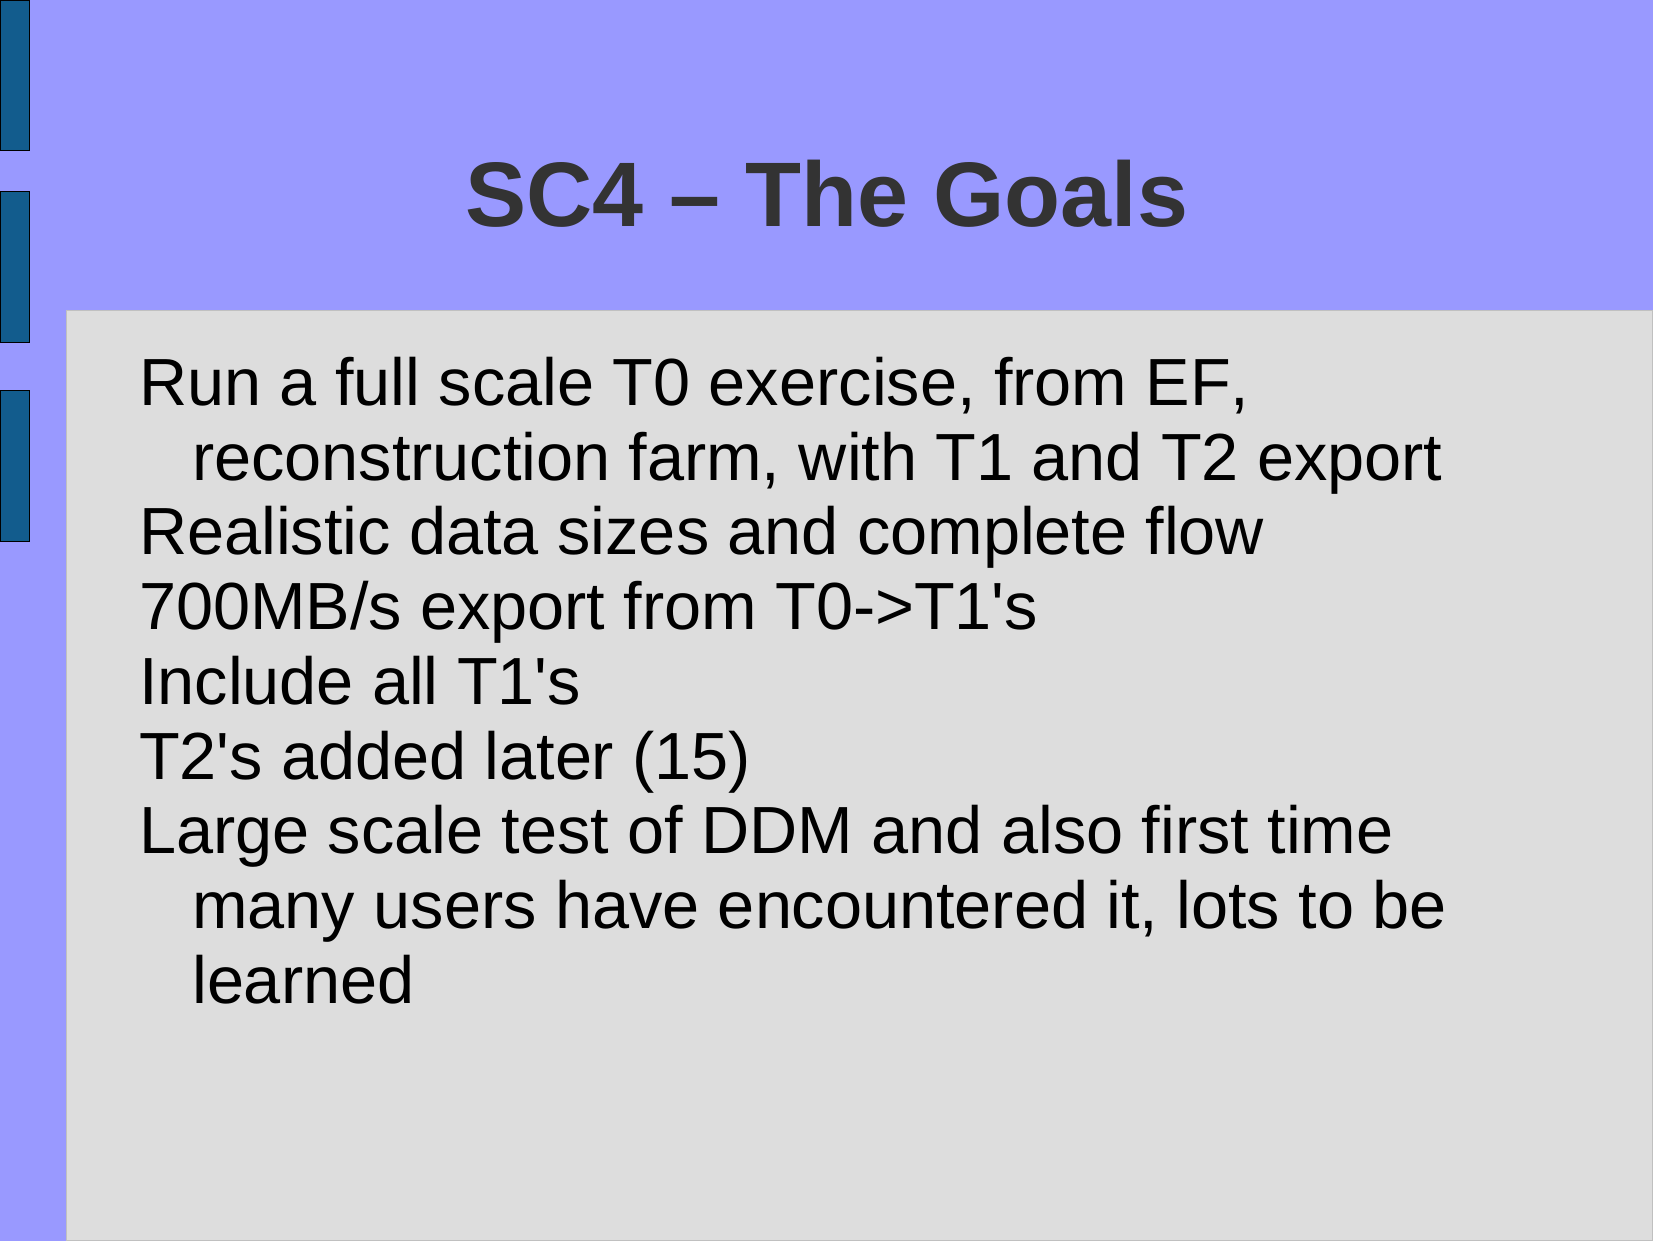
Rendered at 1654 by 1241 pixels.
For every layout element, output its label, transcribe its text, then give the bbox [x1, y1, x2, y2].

title SC4 – The Goals [121, 91, 1534, 299]
list Run a full scale T0 exercise, from EF, reconstruction farm, with T1 and T2 export Realistic data sizes and complete flow 700MB/s export from T0->T1's Include all T1's T2's added later (15) Large scale test of DDM and also first time many users have encountered it, lots to be learned [121, 344, 1534, 1127]
